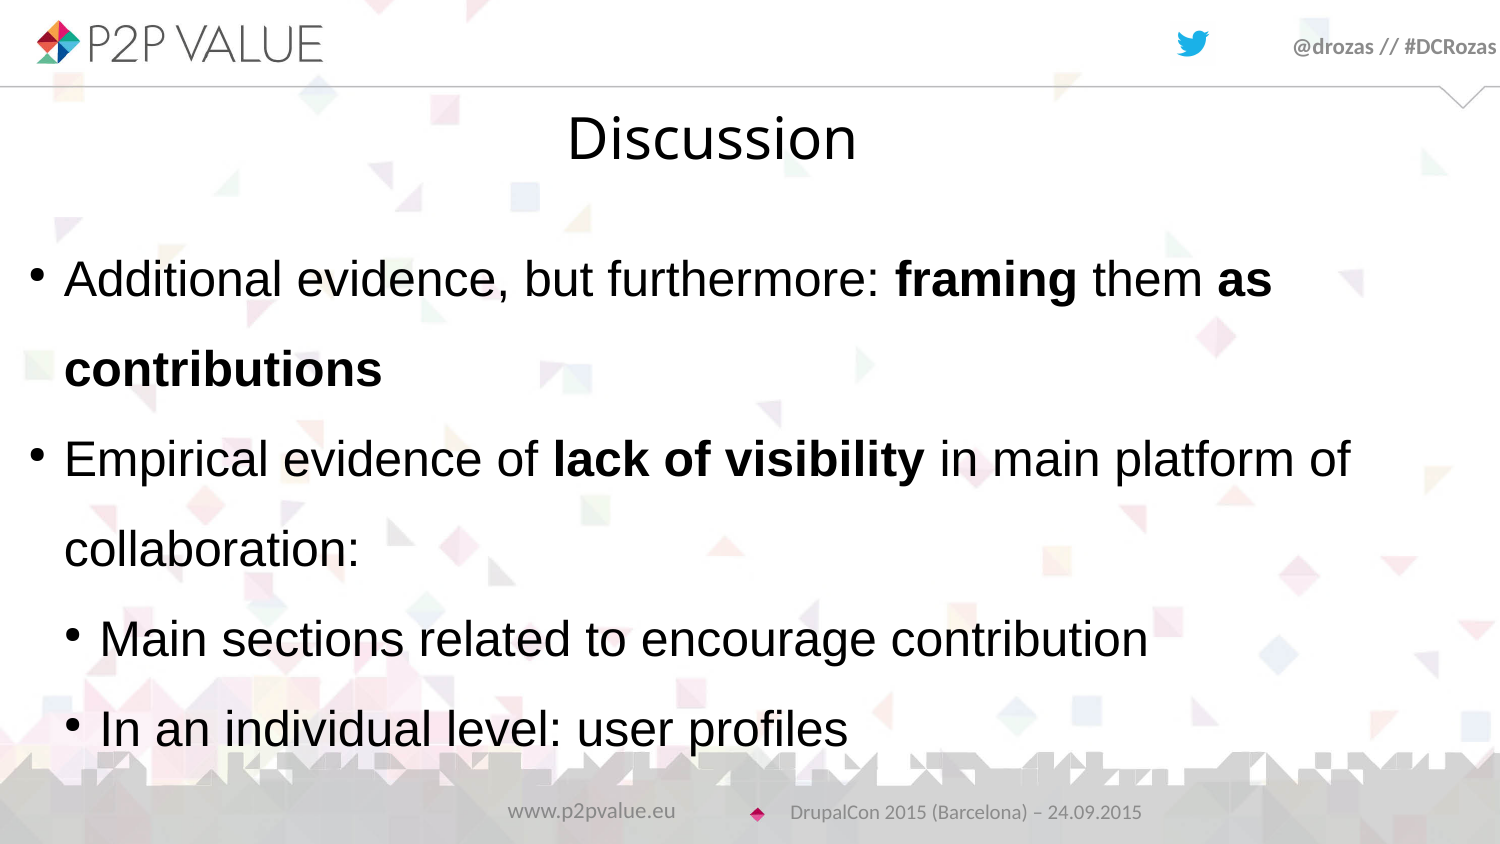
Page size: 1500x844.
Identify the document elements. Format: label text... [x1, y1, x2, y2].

text_box @drozas // #DCRozas [1170, 15, 1500, 76]
text_box DrupalCon 2015 (Barcelona) – 24.09.2015 [777, 788, 1470, 834]
subtitle Additional evidence, but furthermore: framing them as contributions Empirical evidence of lack of visibility in main platform of collaboration: Main sections related to encourage contribution In an individual level: user profiles [15, 210, 1496, 766]
title Discussion [60, 92, 1366, 181]
text_box www.p2pvalue.eu [501, 789, 720, 829]
picture [0, 0, 1500, 844]
